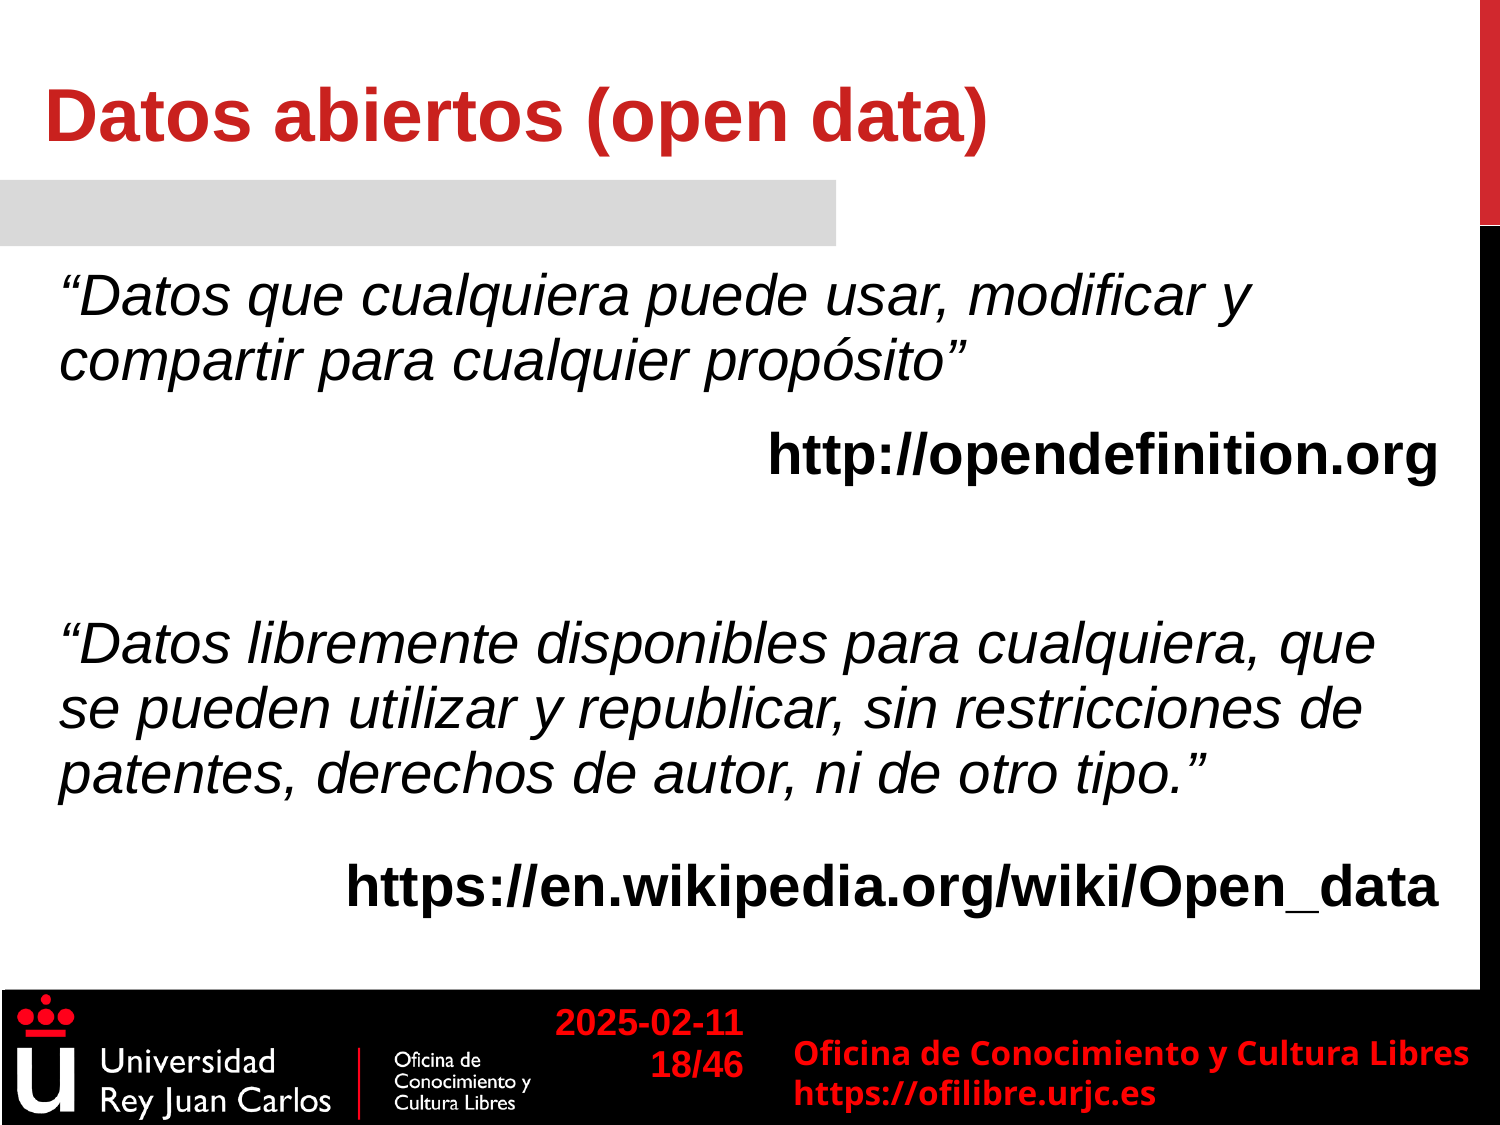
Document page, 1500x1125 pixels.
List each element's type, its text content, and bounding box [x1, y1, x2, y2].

text_box Datos abiertos (open data) [30, 66, 1291, 249]
picture [17, 994, 531, 1120]
title [75, 15, 1425, 172]
text_box “Datos que cualquiera puede usar, modificar y compartir para cualquier propósito” http://opendefinition.org “Datos libremente disponibles para cualquiera, que se pueden utilizar y republicar, sin restricciones de patentes, derechos de autor, ni de otro tipo.” https://en.wikipedia.org/wiki/Open_data [45, 254, 1456, 926]
